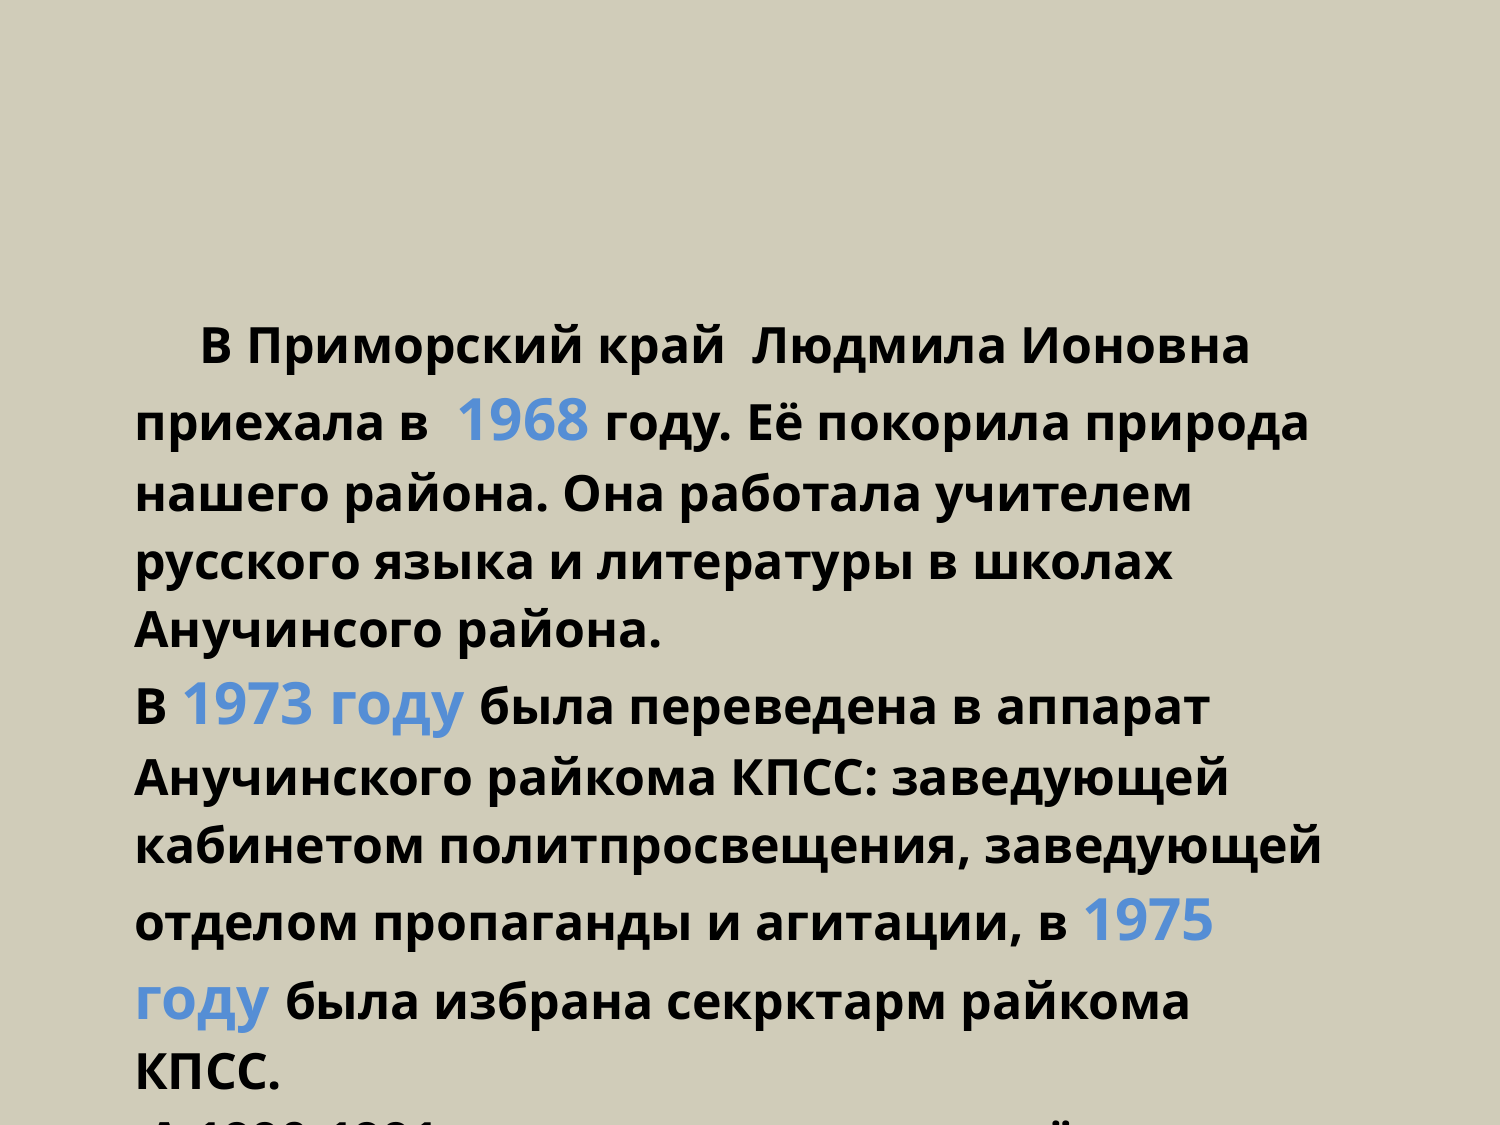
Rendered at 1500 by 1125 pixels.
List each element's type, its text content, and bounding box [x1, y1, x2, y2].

text_box В Приморский край Людмила Ионовна приехала в 1968 году. Её покорила природа нашего района. Она работала учителем русского языка и литературы в школах Анучинсого района. В 1973 году была переведена в аппарат Анучинского райкома КПСС: заведующей кабинетом политпросвещения, заведующей отделом пропаганды и агитации, в 1975 году была избрана секрктарм райкома КПСС. А 1990-1991 г.г.— первым секретарём Анучинского райкома партии. [119, 302, 1349, 1125]
